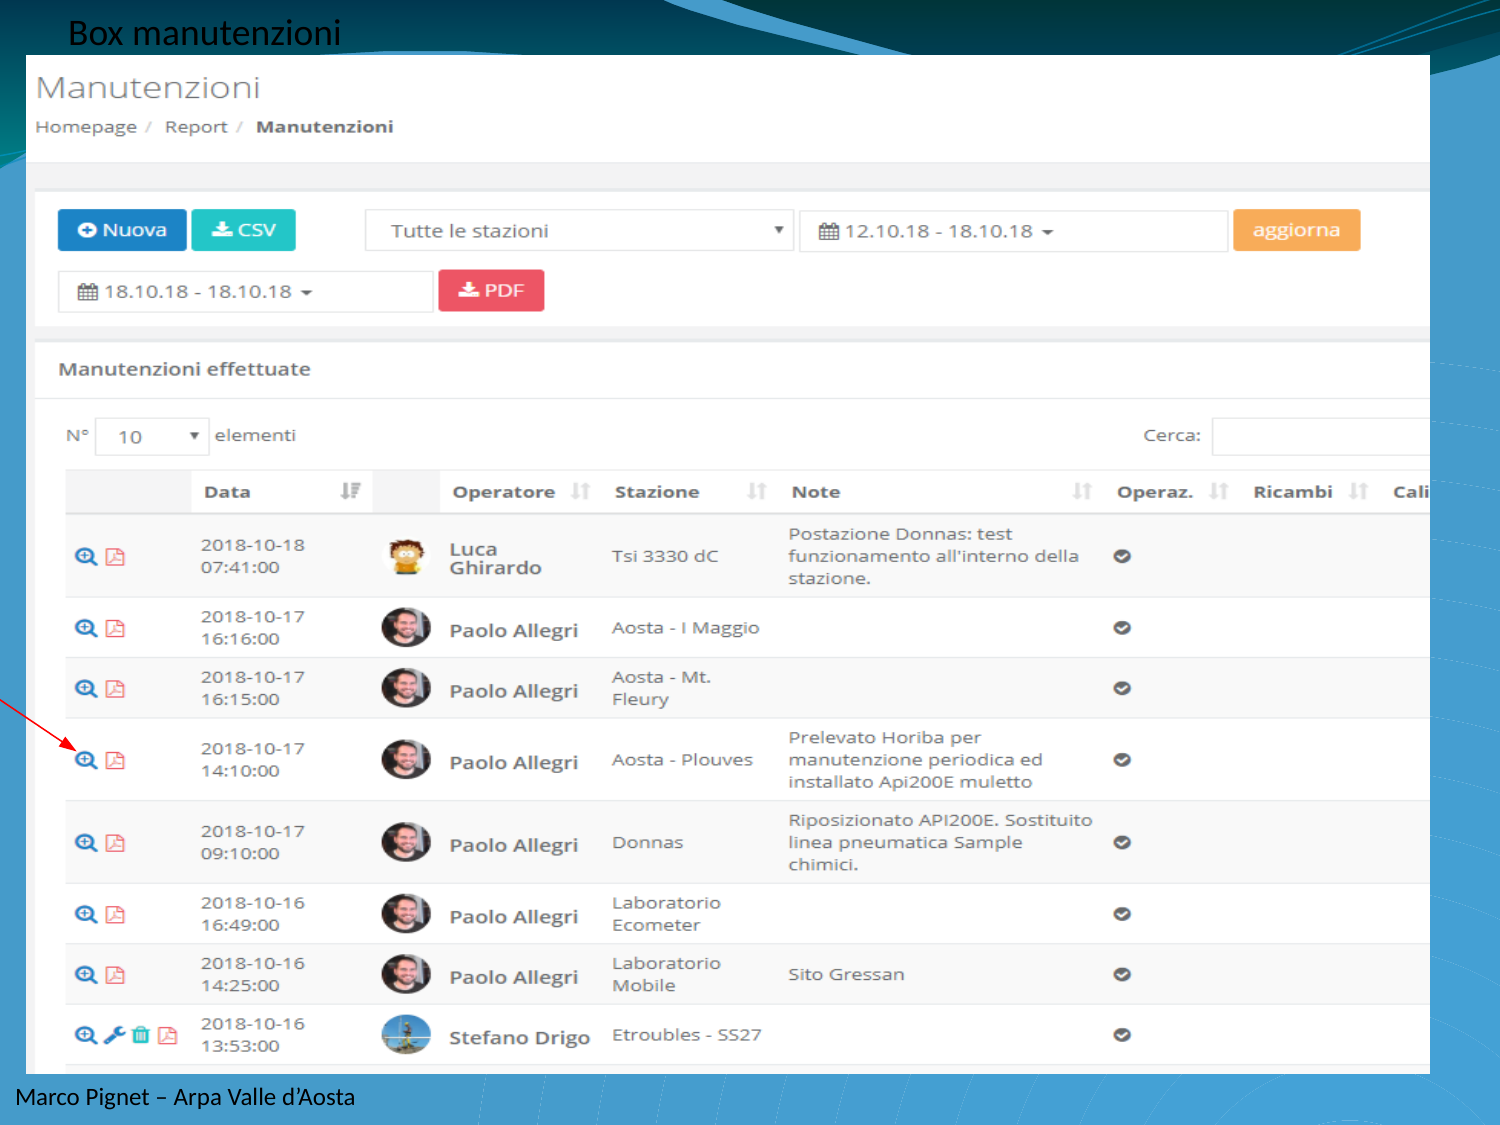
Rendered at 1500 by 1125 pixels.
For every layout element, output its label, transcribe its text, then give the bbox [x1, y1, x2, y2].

picture [26, 56, 1430, 1074]
text_box Box manutenzioni [53, 0, 1022, 61]
text_box Marco Pignet – Arpa Valle d’Aosta [0, 1073, 609, 1119]
